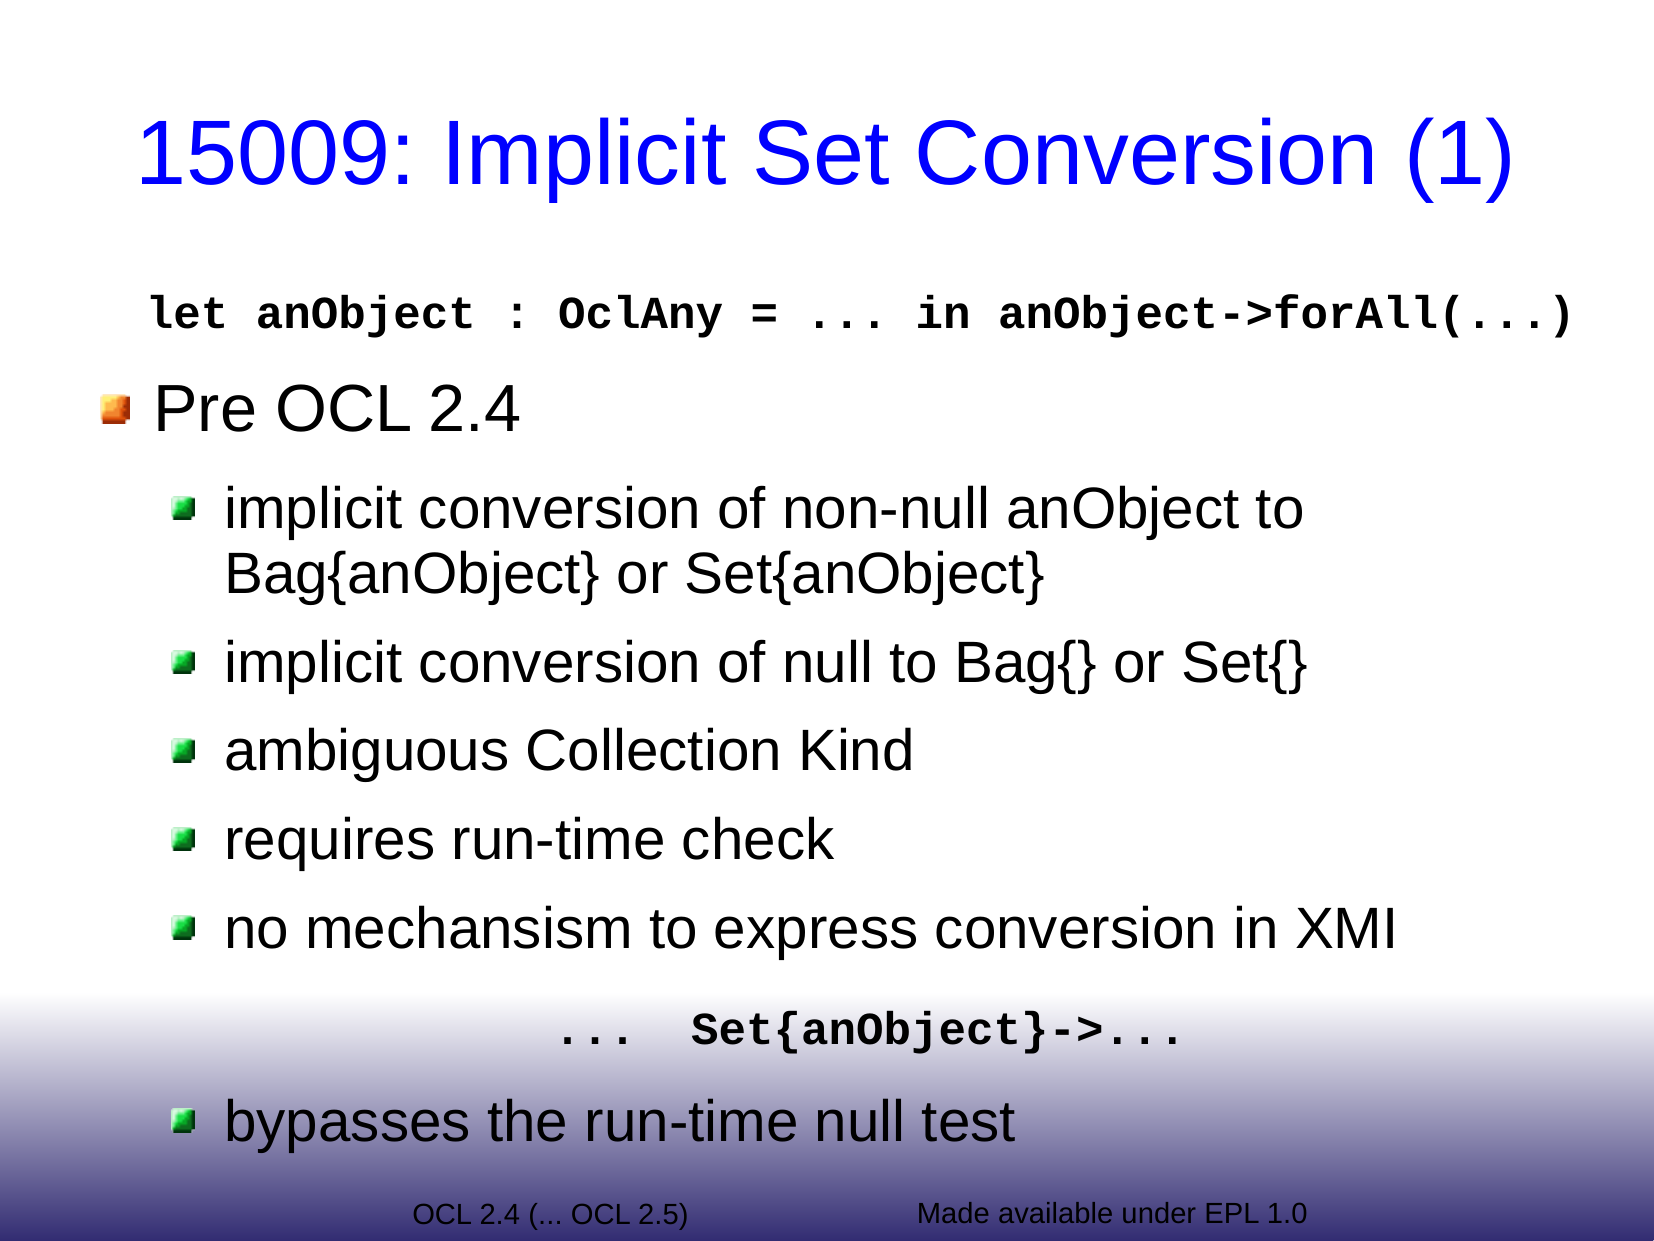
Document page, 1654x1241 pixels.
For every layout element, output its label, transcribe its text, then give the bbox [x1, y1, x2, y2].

list let anObject : OclAny = ... in anObject->forAll(...) Pre OCL 2.4 implicit conversion of non-null anObject to Bag{anObject} or Set{anObject} implicit conversion of null to Bag{} or Set{} ambiguous Collection Kind requires run-time check no mechansism to express conversion in XMI ... Set{anObject}->... bypasses the run-time null test [82, 290, 1639, 1152]
title 15009: Implicit Set Conversion (1) [82, 49, 1571, 257]
